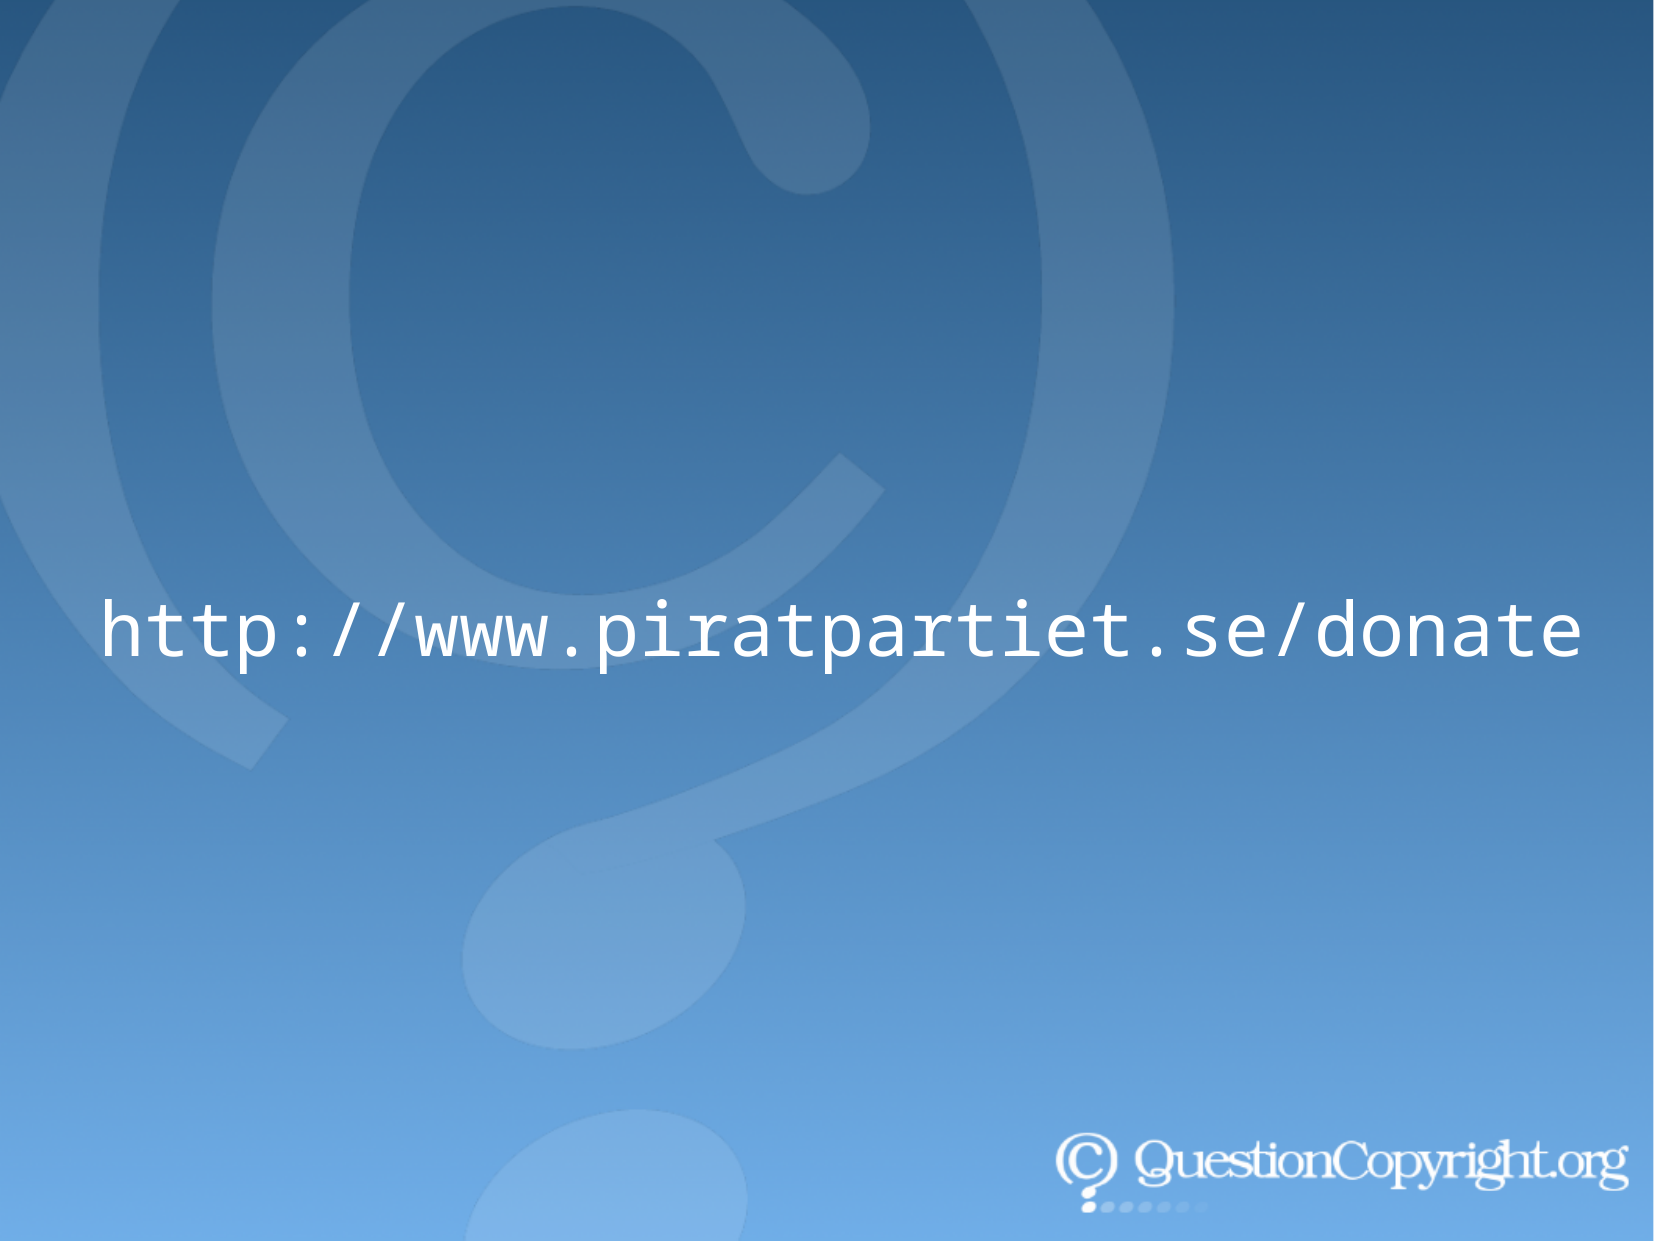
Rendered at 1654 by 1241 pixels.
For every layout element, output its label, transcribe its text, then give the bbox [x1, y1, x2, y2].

picture [0, 0, 1654, 1241]
text_box http://www.piratpartiet.se/donate [85, 569, 1608, 671]
